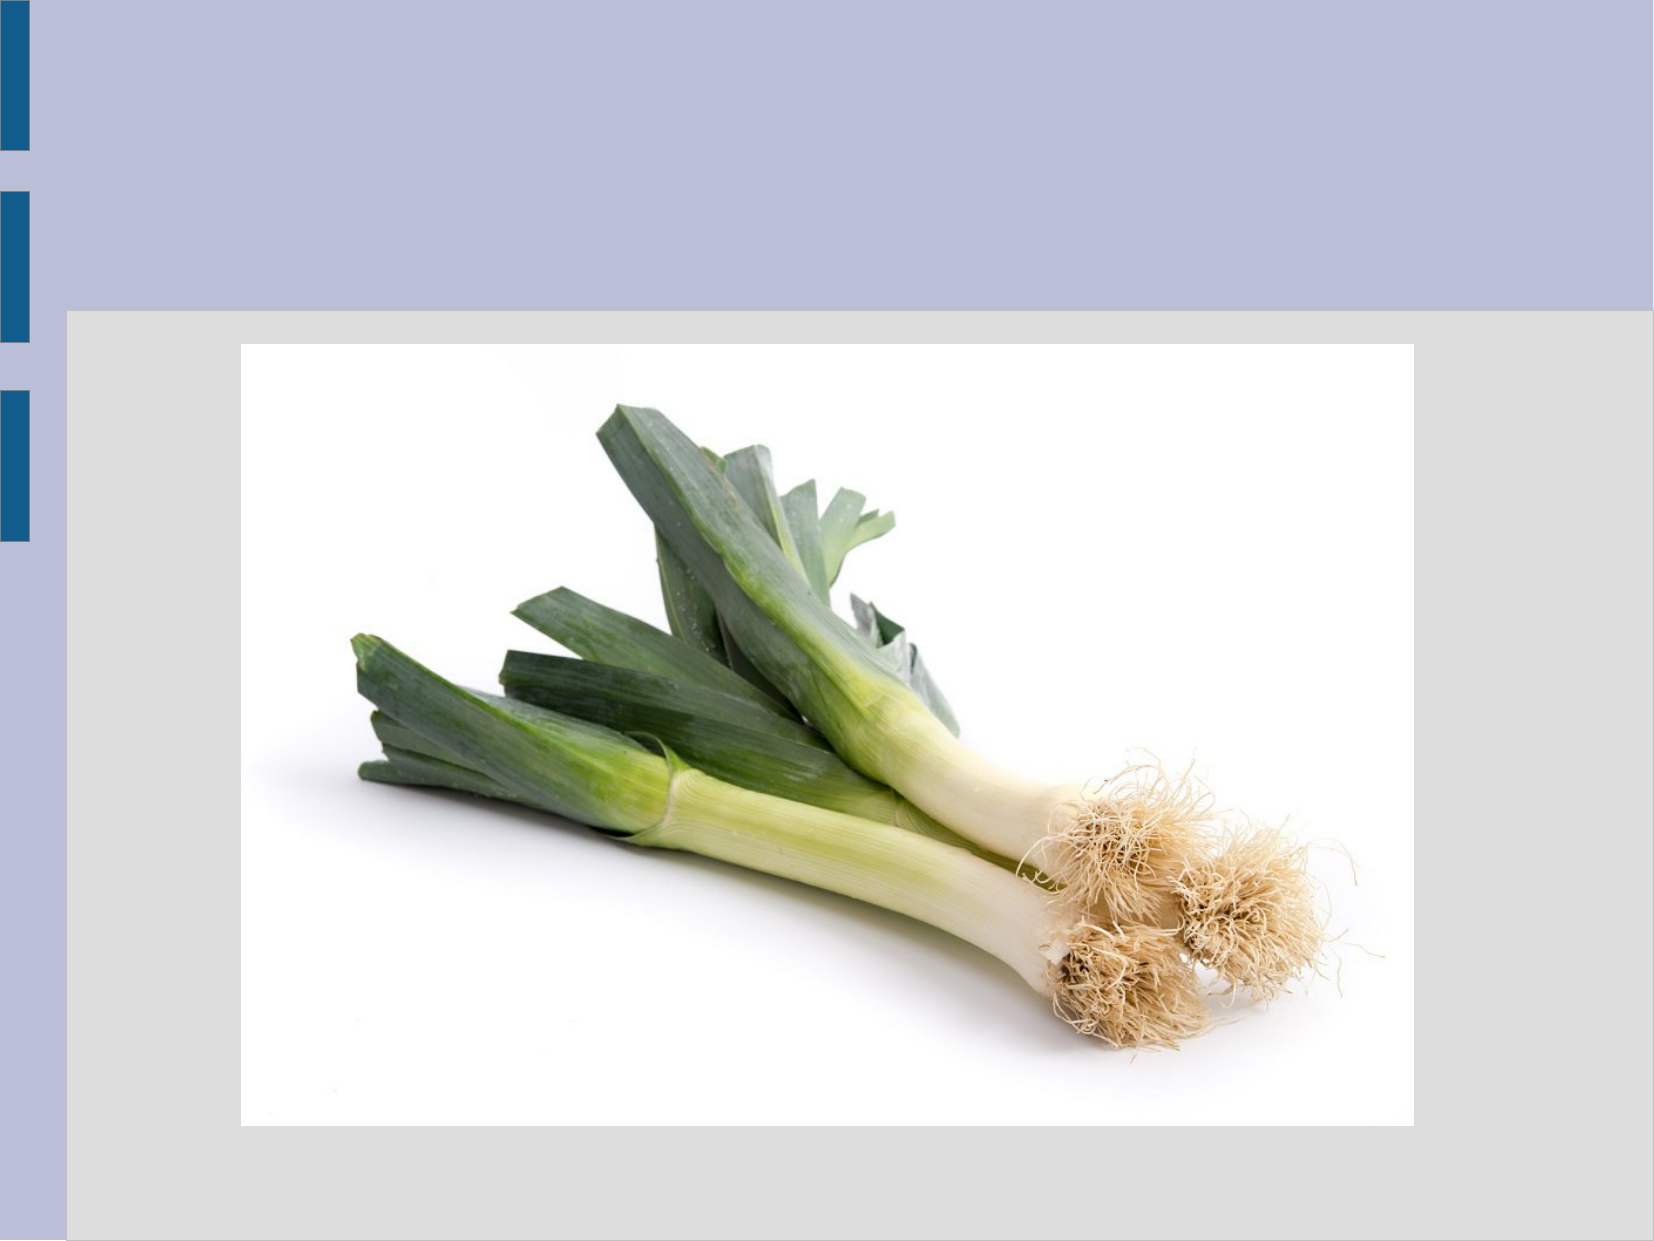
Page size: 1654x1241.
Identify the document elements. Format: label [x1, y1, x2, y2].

picture [241, 344, 1414, 1126]
